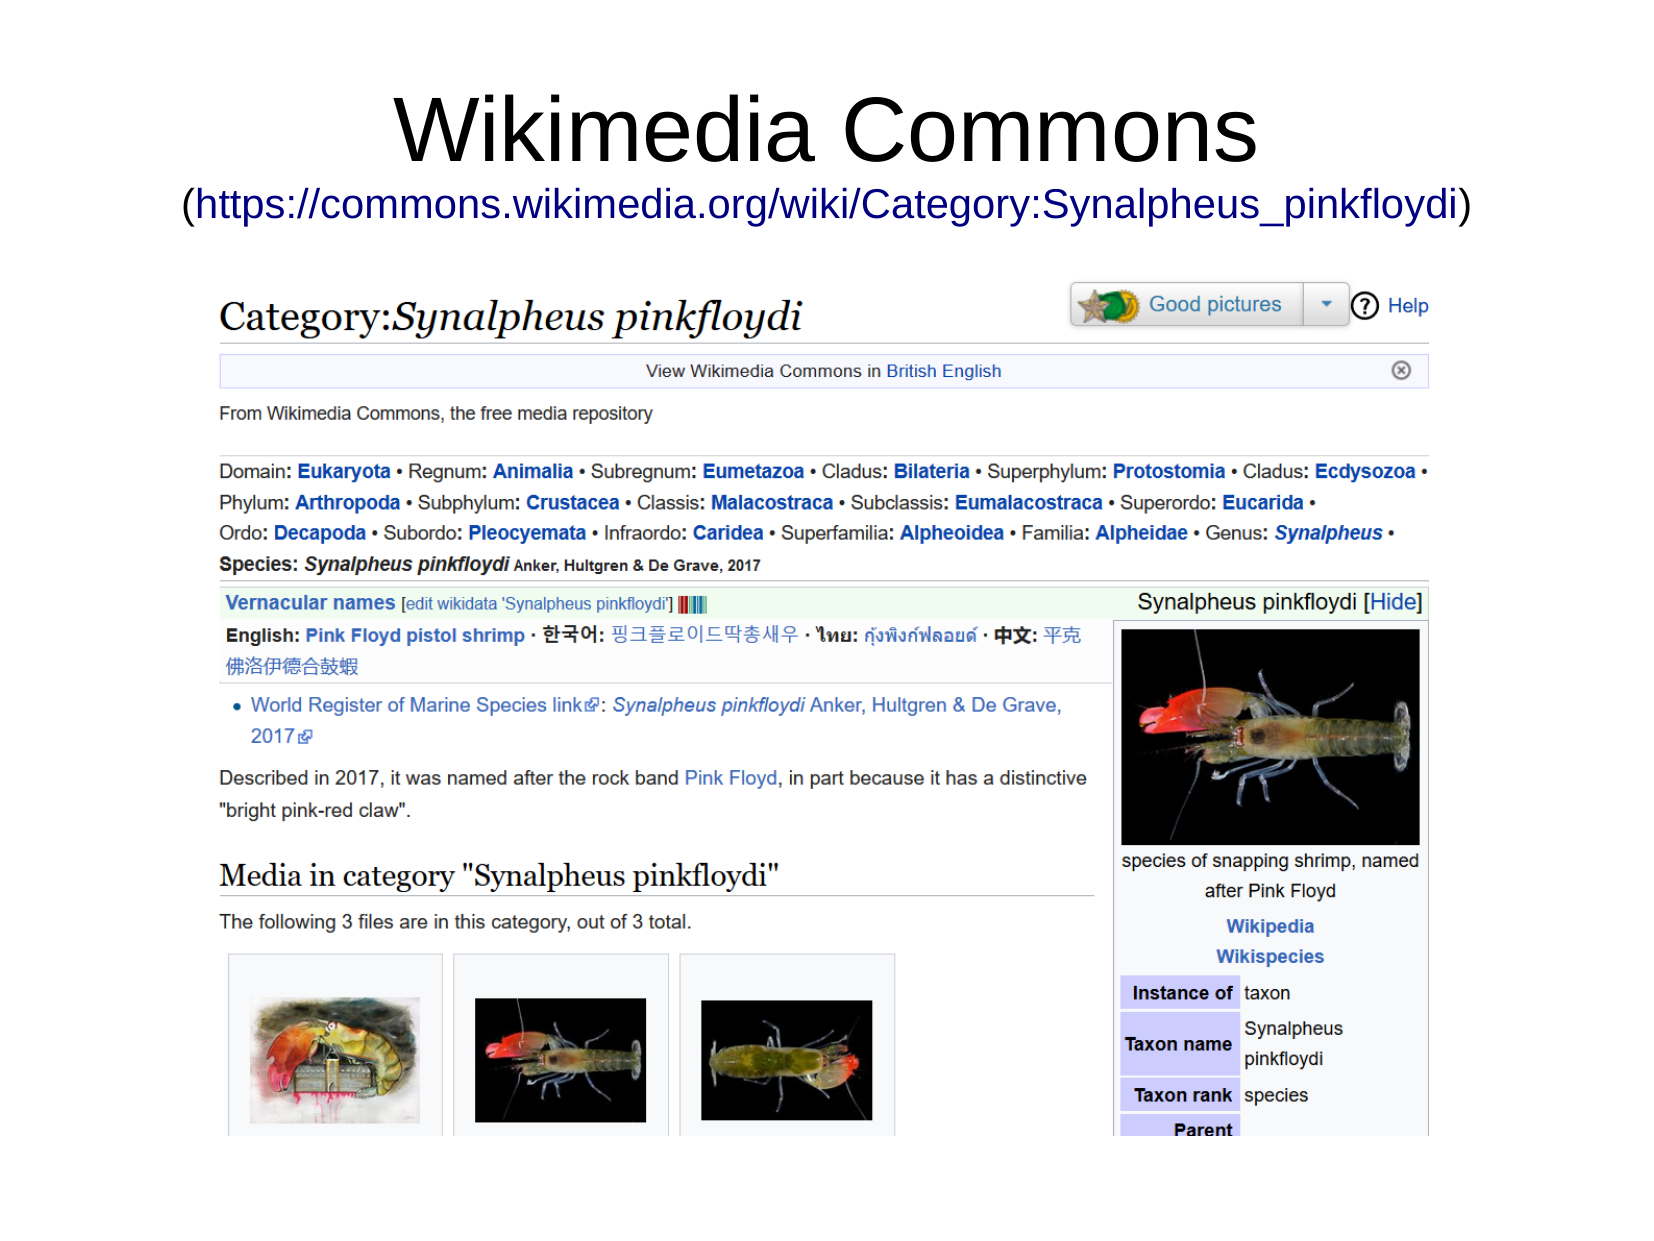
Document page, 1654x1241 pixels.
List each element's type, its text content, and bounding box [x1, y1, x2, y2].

picture [201, 278, 1453, 1136]
title Wikimedia Commons (https://commons.wikimedia.org/wiki/Category:Synalpheus_pinkfloydi) [82, 49, 1571, 257]
